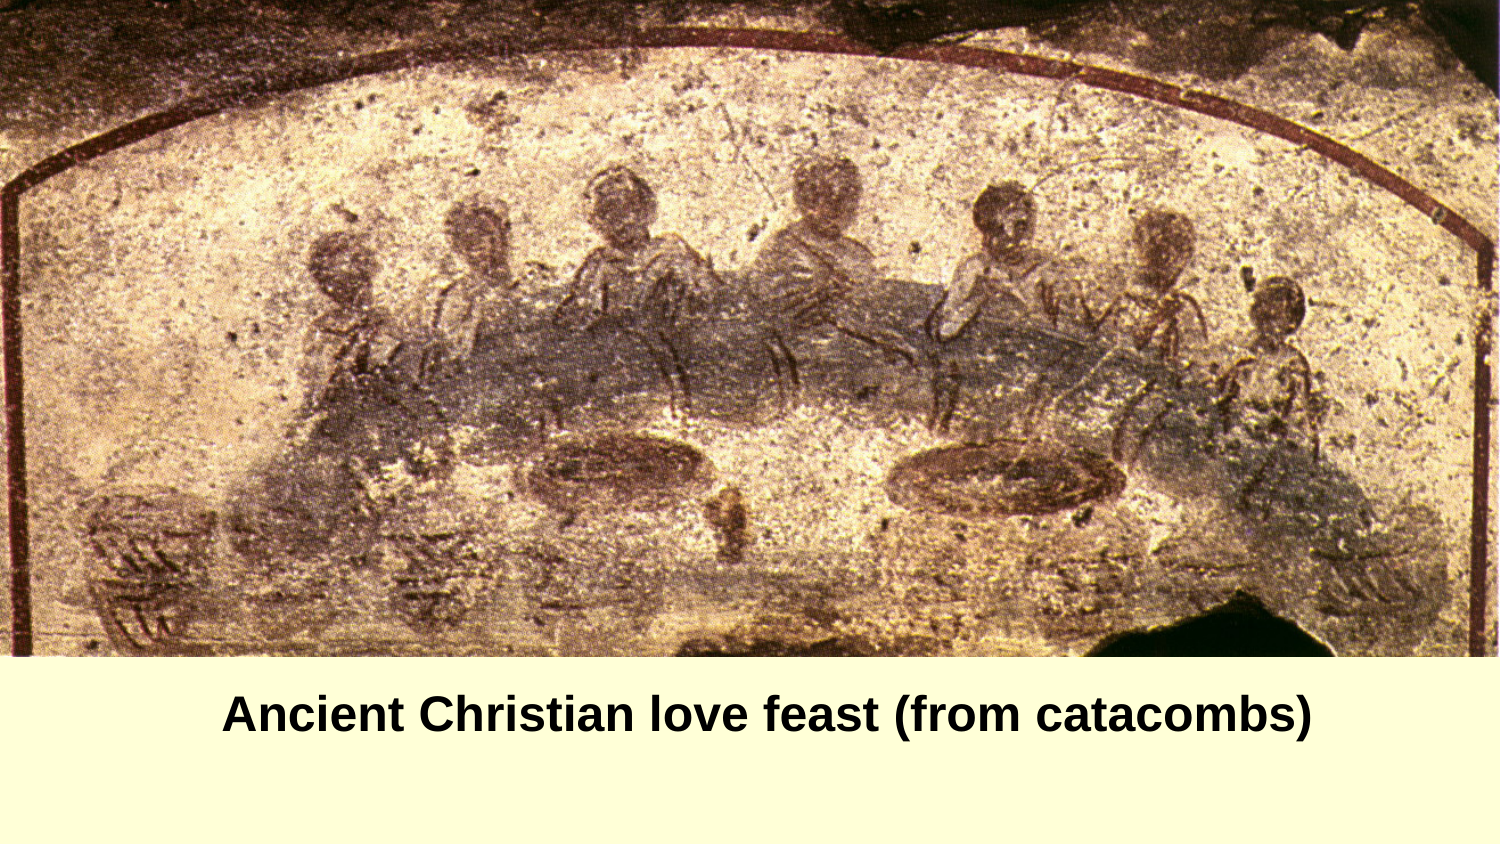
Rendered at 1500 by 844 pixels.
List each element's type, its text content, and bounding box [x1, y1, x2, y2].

picture [0, 0, 1500, 658]
text_box Ancient Christian love feast (from catacombs) [206, 679, 1329, 750]
